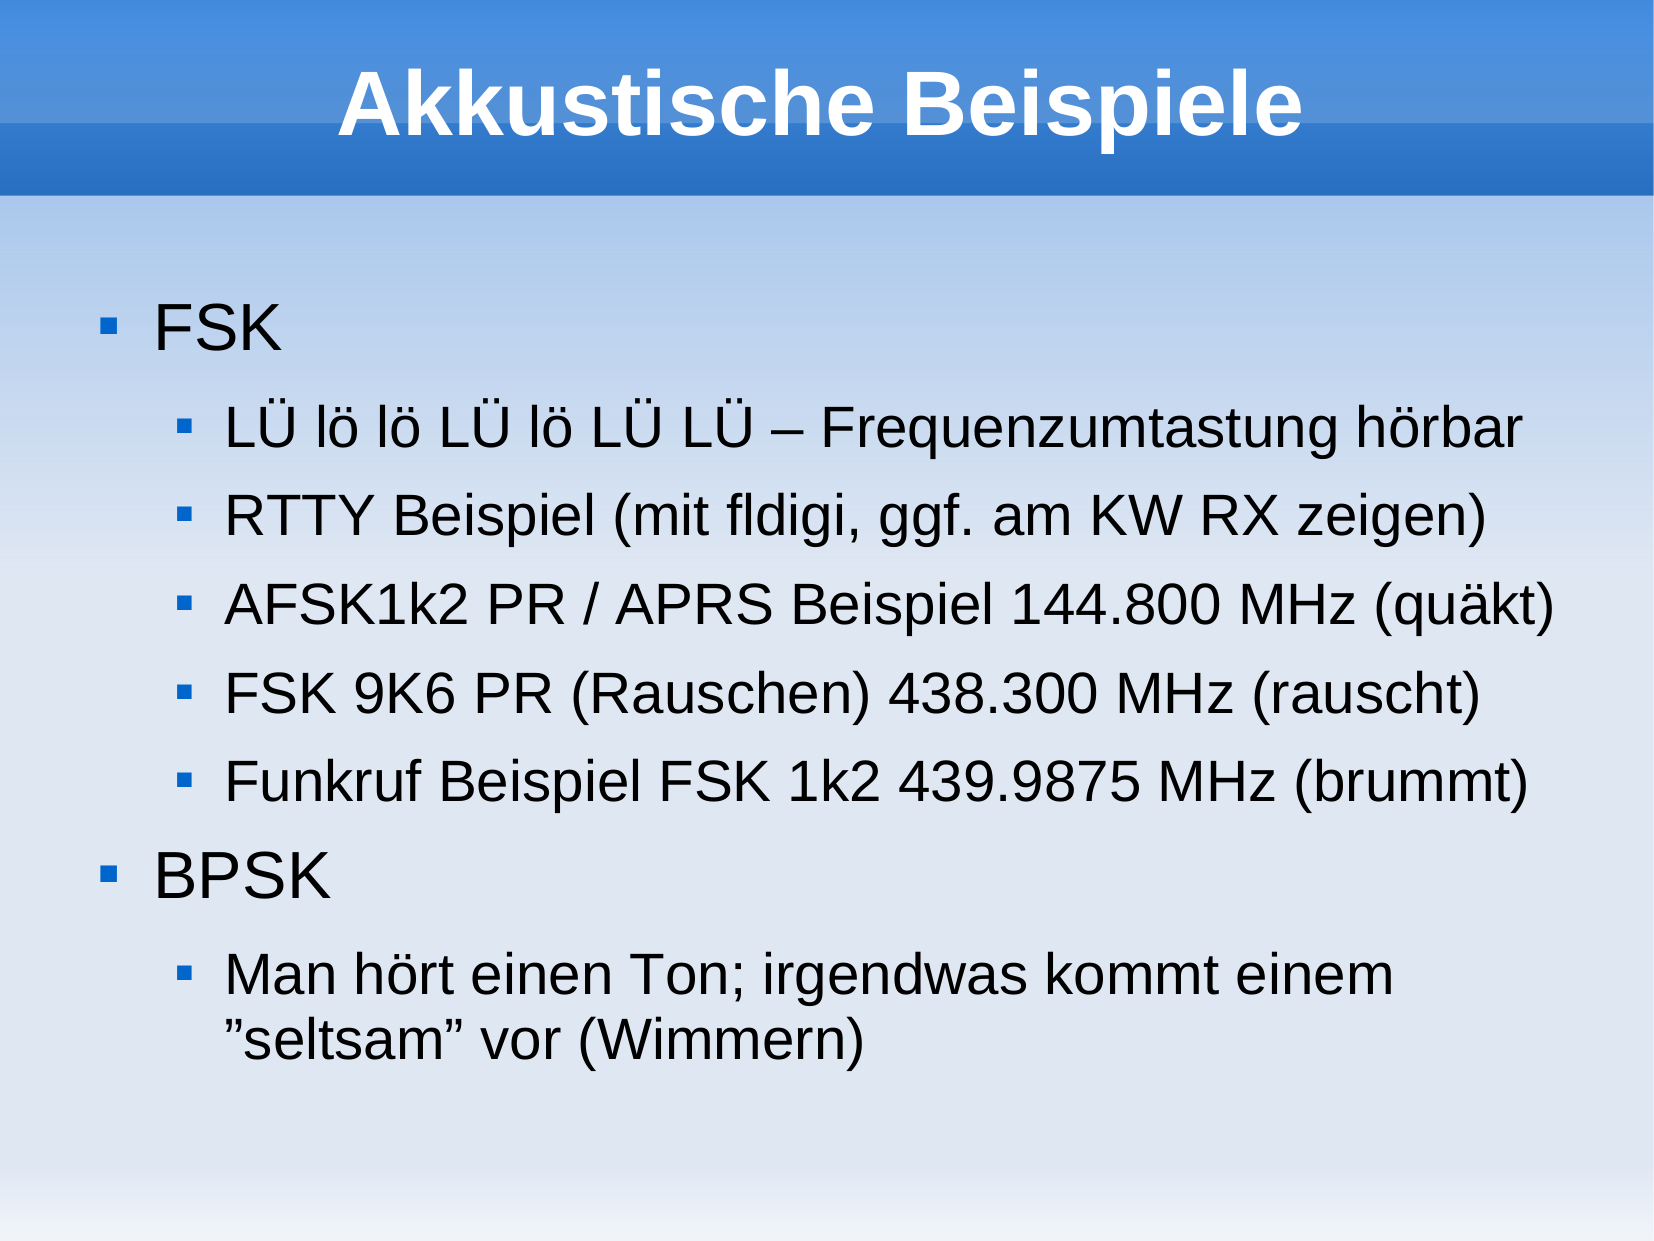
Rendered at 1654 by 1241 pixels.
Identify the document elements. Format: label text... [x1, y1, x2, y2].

list FSK LÜ lö lö LÜ lö LÜ LÜ – Frequenzumtastung hörbar RTTY Beispiel (mit fldigi, ggf. am KW RX zeigen) AFSK1k2 PR / APRS Beispiel 144.800 MHz (quäkt) FSK 9K6 PR (Rauschen) 438.300 MHz (rauscht) Funkruf Beispiel FSK 1k2 439.9875 MHz (brummt) BPSK Man hört einen Ton; irgendwas kommt einem ”seltsam” vor (Wimmern) [82, 290, 1571, 1094]
title Akkustische Beispiele [76, 7, 1565, 200]
picture [0, 0, 1654, 1241]
